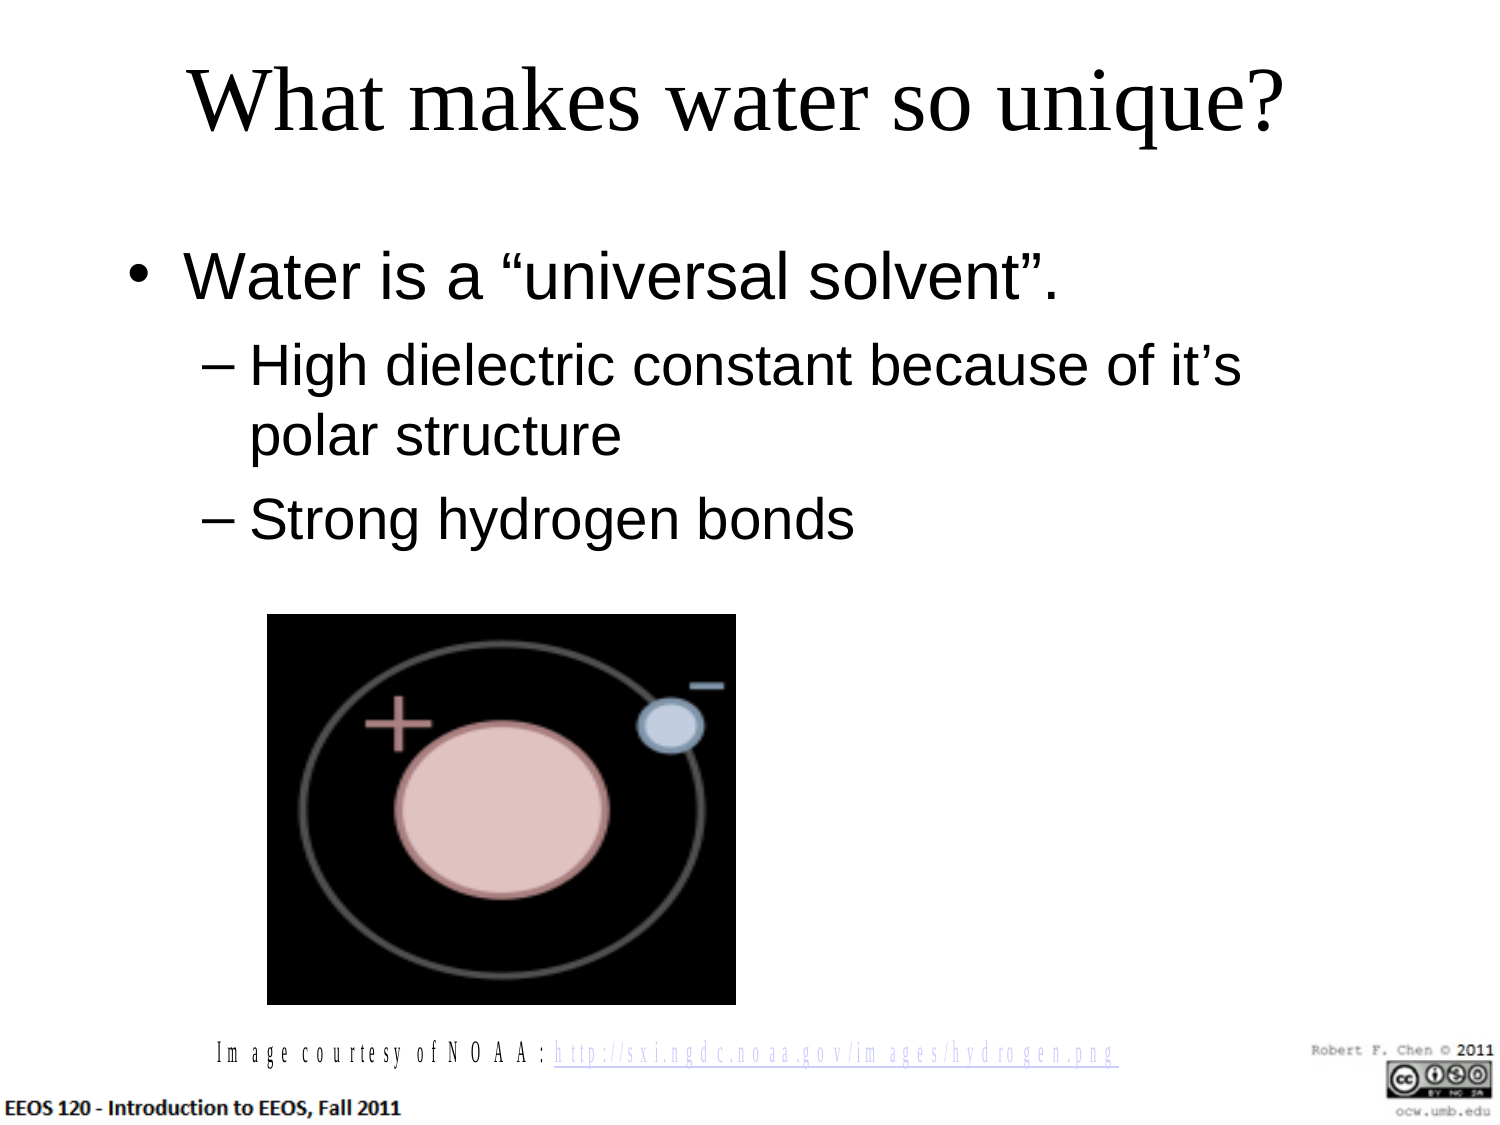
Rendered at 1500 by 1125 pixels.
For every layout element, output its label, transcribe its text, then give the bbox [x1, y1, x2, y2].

title What makes water so unique? [100, 0, 1376, 188]
picture [267, 614, 736, 1006]
list Water is a “universal solvent”. High dielectric constant because of it’s polar structure Strong hydrogen bonds [112, 224, 1388, 976]
picture [1304, 1037, 1500, 1125]
picture [0, 1090, 406, 1125]
picture [195, 1021, 1144, 1081]
